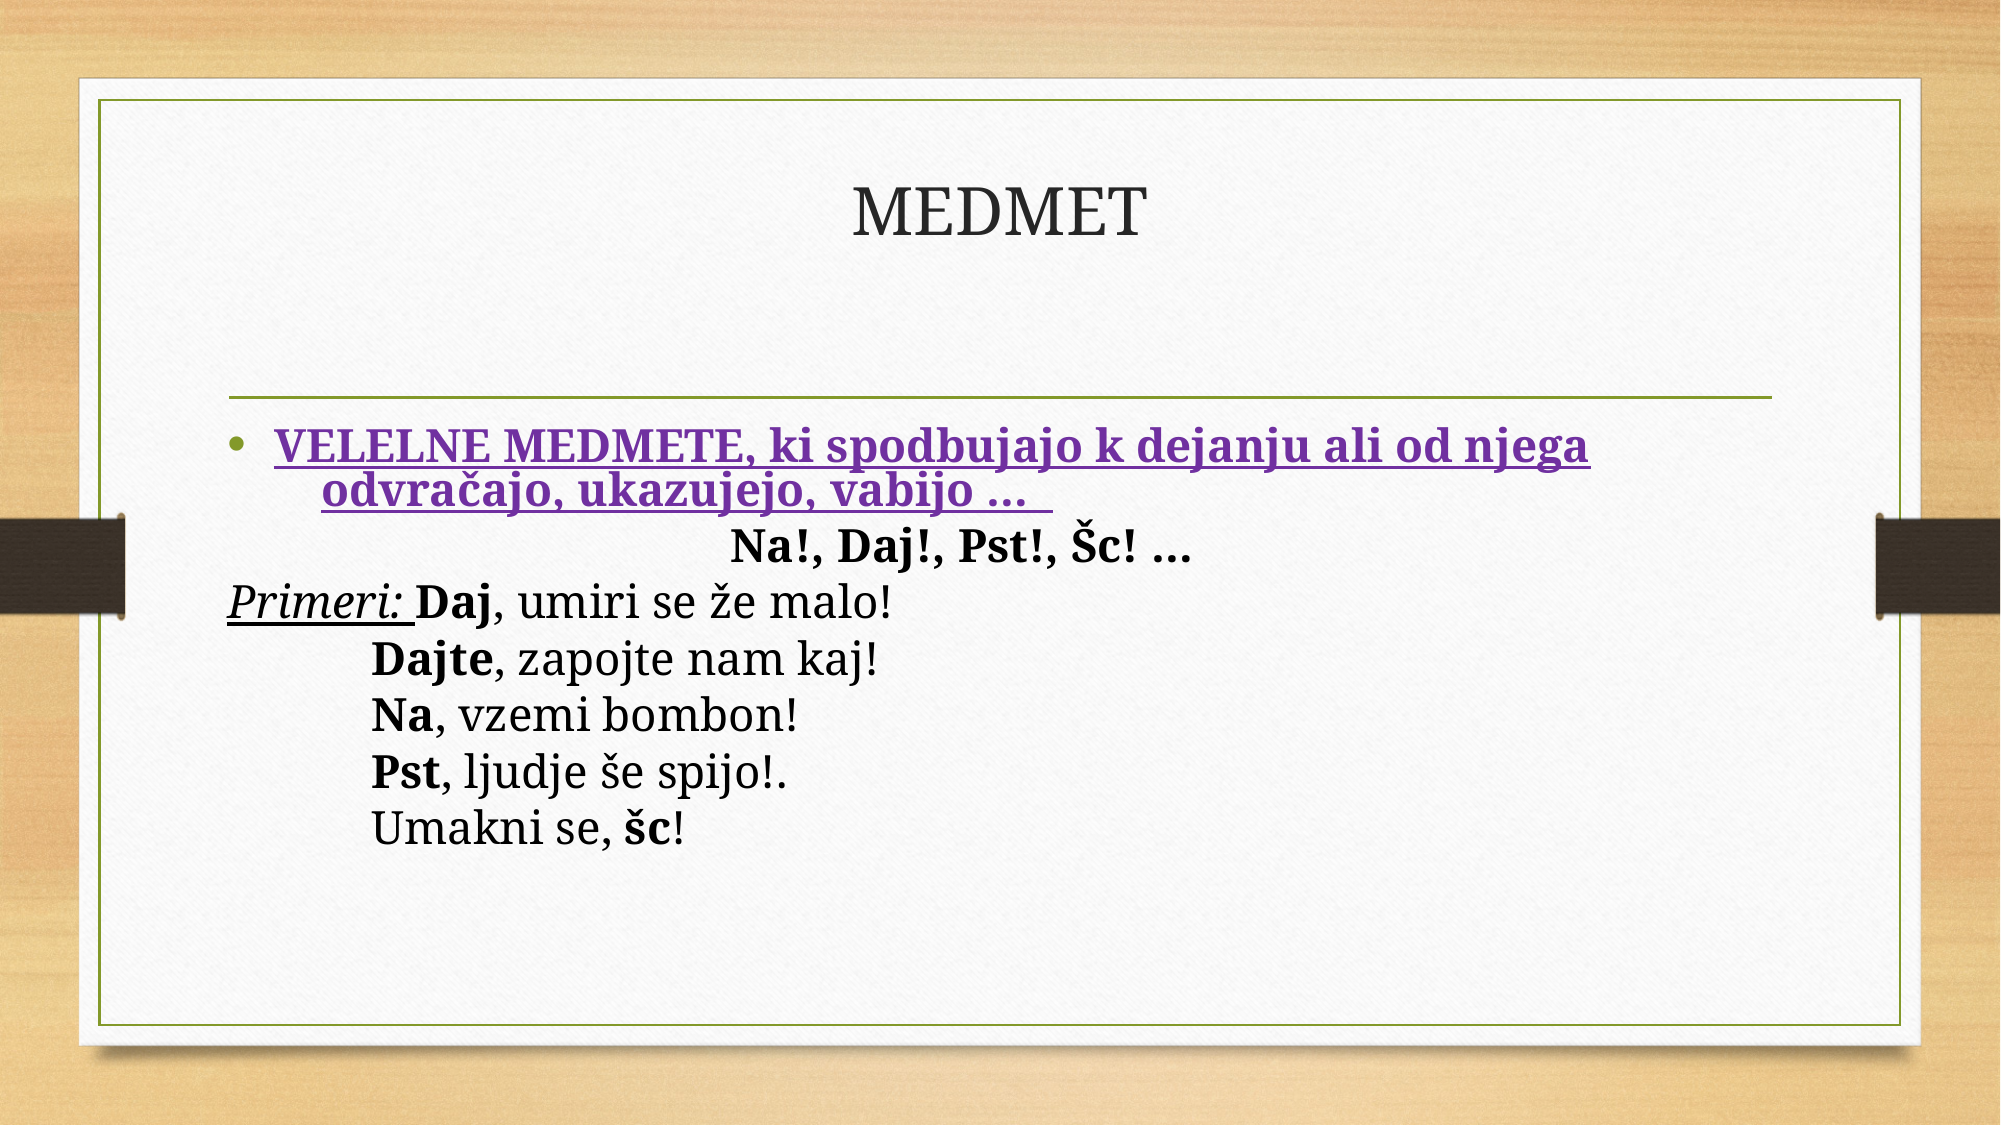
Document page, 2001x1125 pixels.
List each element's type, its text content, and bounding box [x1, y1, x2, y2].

title MEDMET [212, 161, 1788, 257]
list VELELNE MEDMETE, ki spodbujajo k dejanju ali od njega odvračajo, ukazujejo, vabijo … Na!, Daj!, Pst!, Šc! … Primeri: Daj, umiri se že malo! Dajte, zapojte nam kaj! Na, vzemi bombon! Pst, ljudje še spijo!. Umakni se, šc! [212, 419, 1788, 964]
